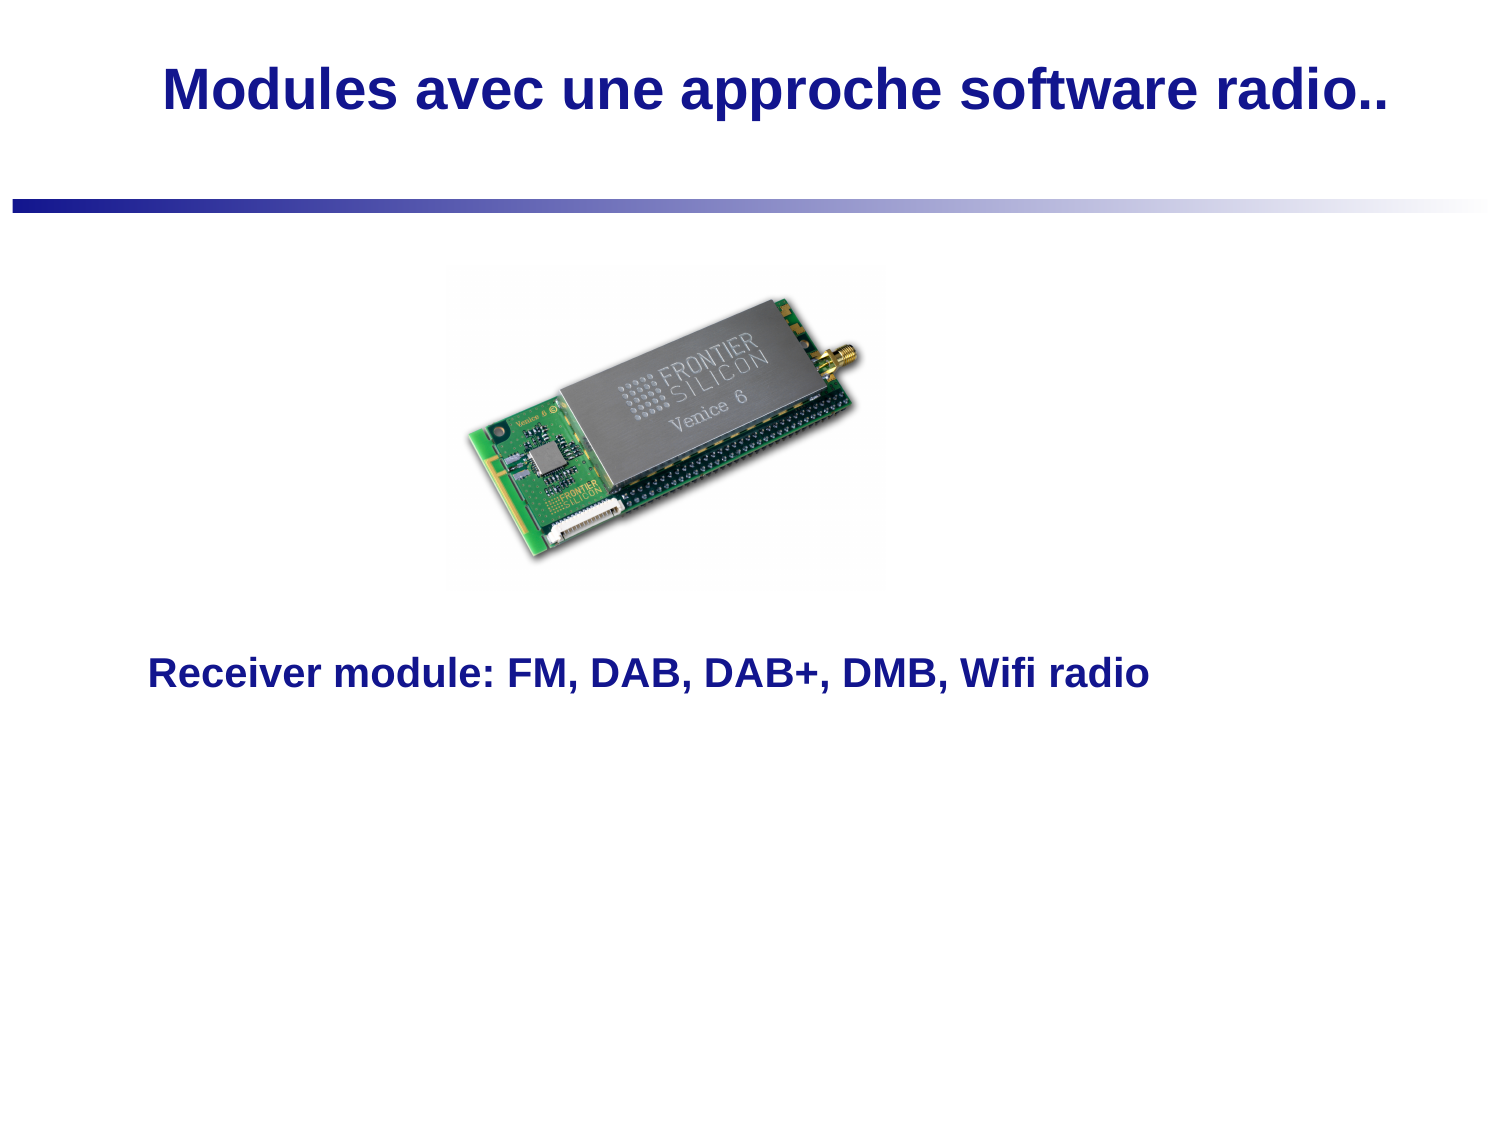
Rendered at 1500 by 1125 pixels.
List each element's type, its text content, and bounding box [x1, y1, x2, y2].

title Modules avec une approche software radio.. [162, 2, 1447, 178]
picture [446, 265, 886, 591]
list Receiver module: FM, DAB, DAB+, DMB, Wifi radio [147, 649, 1373, 1027]
